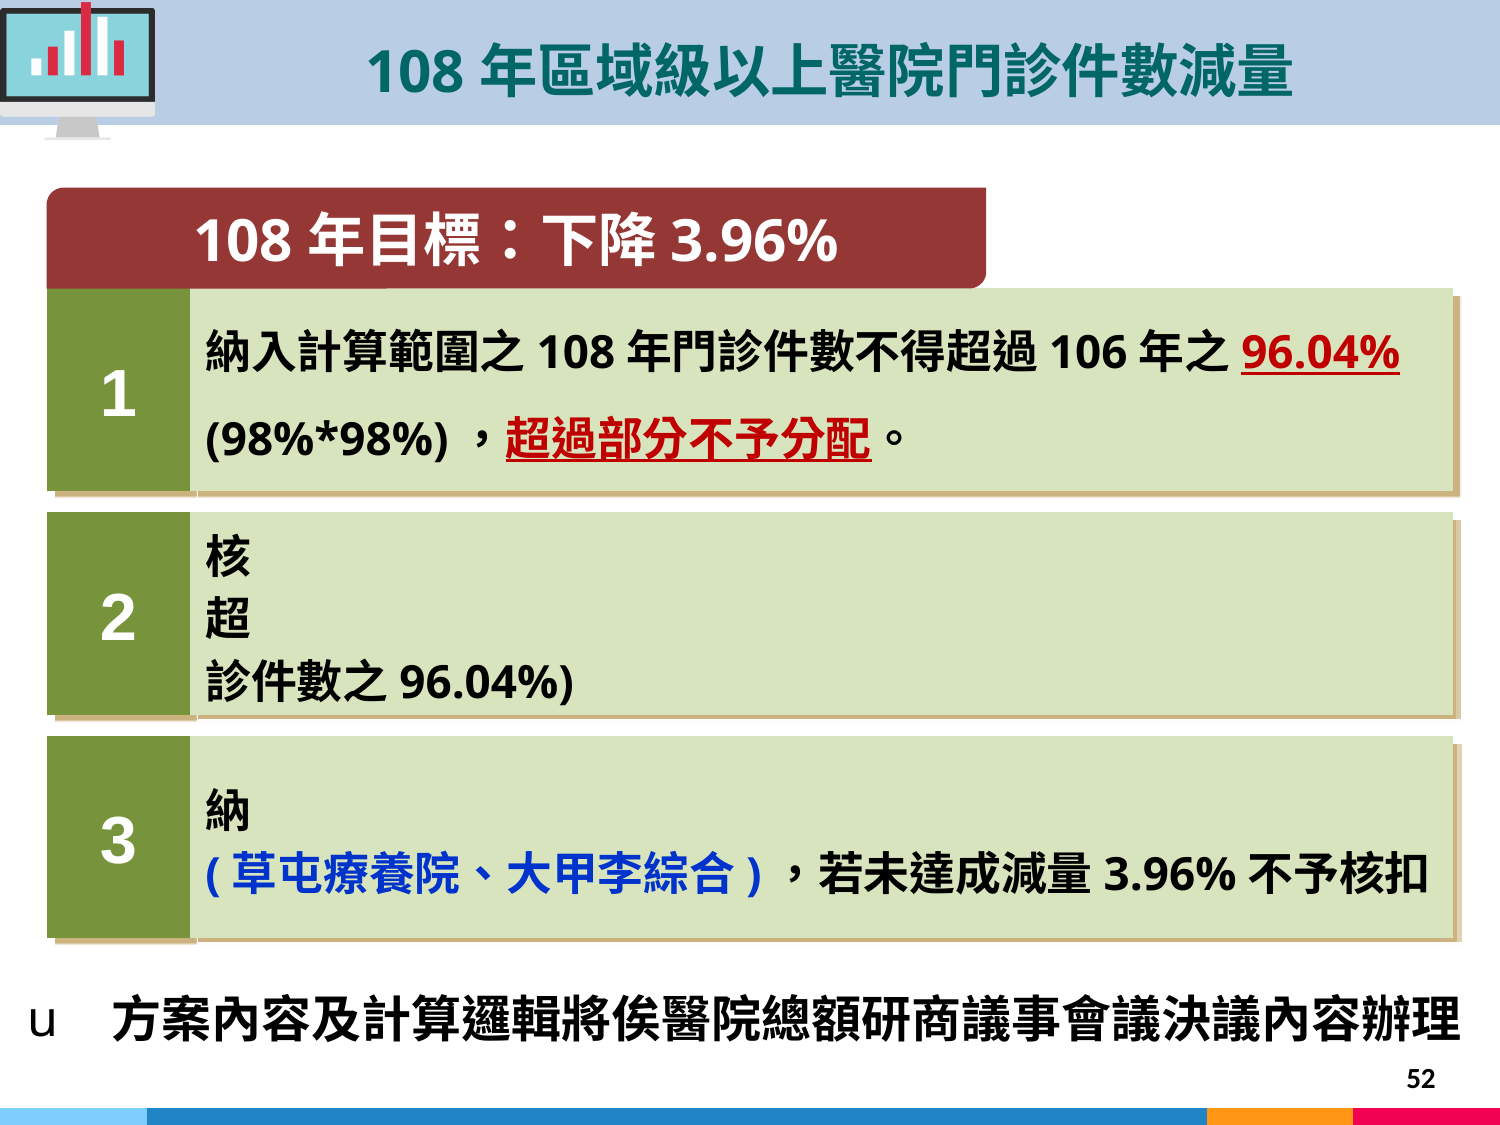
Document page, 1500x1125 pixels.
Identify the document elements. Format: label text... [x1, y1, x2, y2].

text_box <編號> [1391, 1055, 1482, 1113]
text_box 納入計算範圍之106年門診件數占該層級件數≦0.50%者 (草屯療養院、大甲李綜合)，若未達成減量3.96%不予核扣 [190, 736, 1453, 938]
title 108年區域級以上醫院門診件數減量 [155, 4, 1500, 135]
text_box 方案內容及計算邏輯將俟醫院總額研商議事會議決議內容辦理 [12, 967, 1488, 1055]
text_box 納入計算範圍之108年門診件數不得超過106年之96.04% (98%*98%)，超過部分不予分配。 [190, 288, 1453, 491]
text_box 108年目標：下降3.96% [46, 187, 987, 289]
text_box 3 [47, 736, 190, 938]
text_box 1 [47, 289, 190, 491]
text_box 2 [47, 512, 190, 715]
picture [0, 0, 155, 143]
text_box 核減方式：納入計算範圍之108年當季門診每件平均點數X 超出件數(納入計算範圍之108年當季門診件數-106年當季門 診件數之96.04%) [190, 512, 1453, 715]
